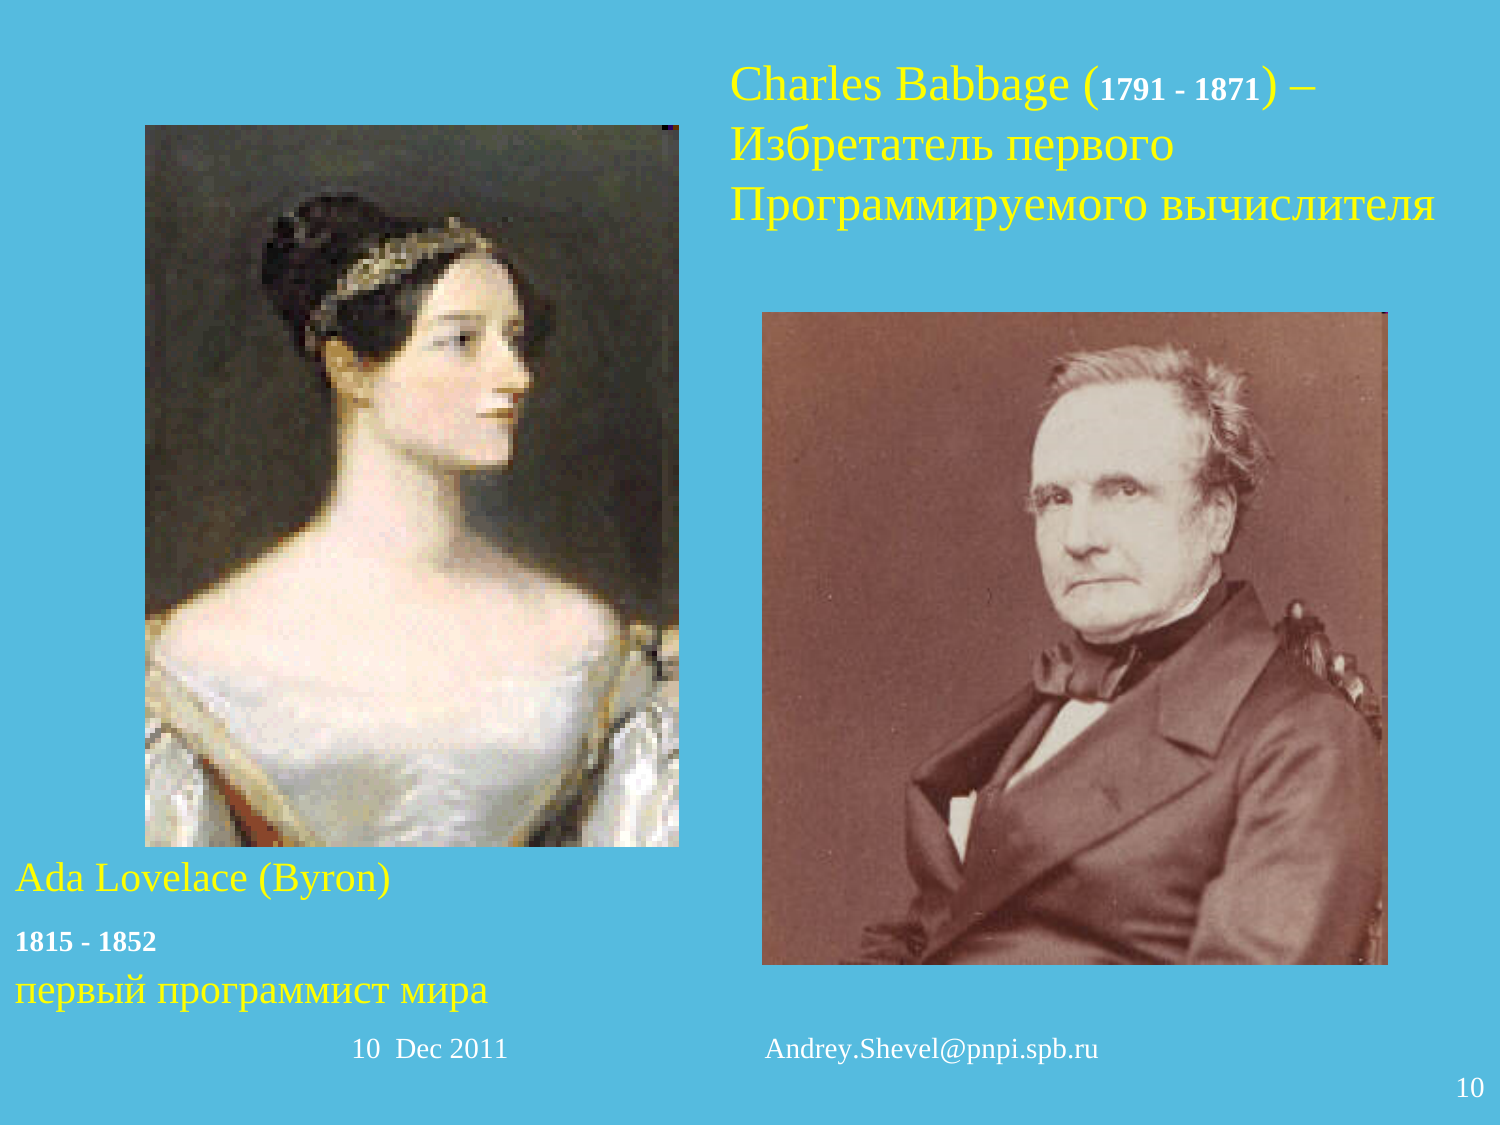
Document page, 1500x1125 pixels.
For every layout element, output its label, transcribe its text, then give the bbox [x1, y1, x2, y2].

text_box Ada Lovelace (Byron) 1815 - 1852 первый программист мира [0, 834, 957, 1020]
picture [762, 312, 1388, 965]
text_box Charles Babbage (1791 - 1871) – Избретатель первого Программируемого вычислителя [715, 42, 1451, 239]
picture [145, 125, 679, 847]
